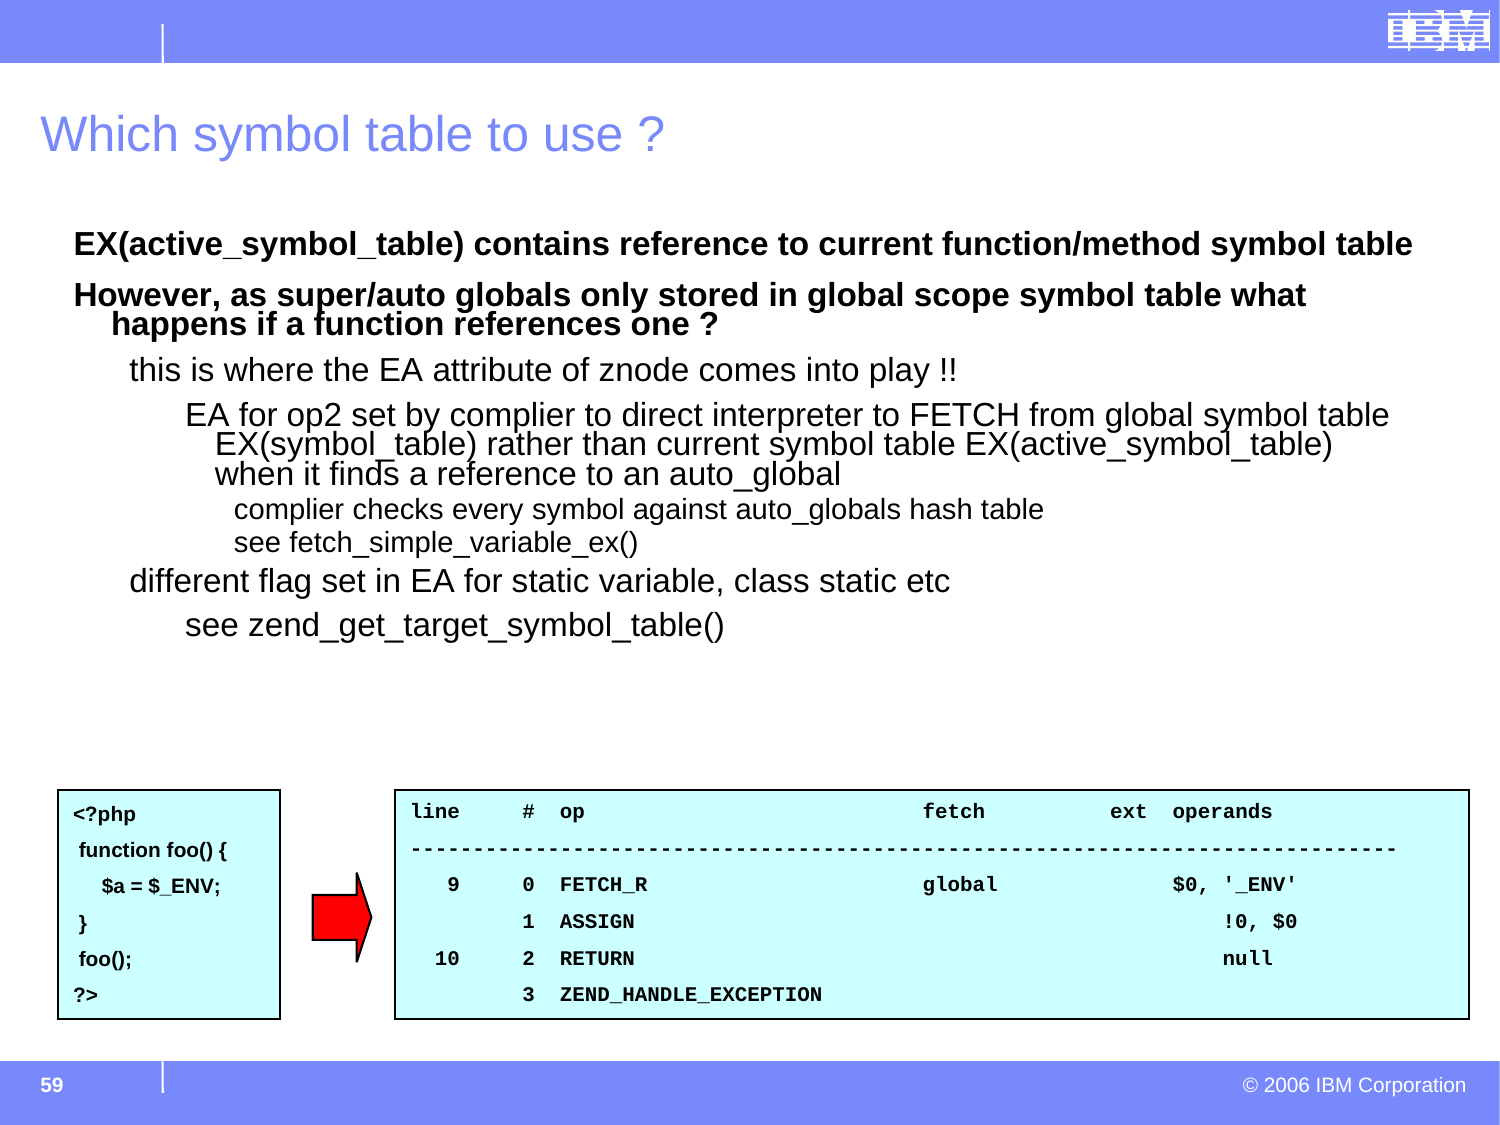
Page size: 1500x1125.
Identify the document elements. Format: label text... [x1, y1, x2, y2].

text_box <?php function foo() { $a = $_ENV; } foo(); ?> [58, 790, 280, 1019]
text_box line # op fetch ext operands ------------------------------------------------------------------------------- 9 0 FETCH_R global $0, '_ENV' 1 ASSIGN !0, $0 10 2 RETURN null 3 ZEND_HANDLE_EXCEPTION [395, 790, 1469, 1019]
title Which symbol table to use ? [25, 61, 1378, 225]
text_box [312, 872, 372, 963]
list EX(active_symbol_table) contains reference to current function/method symbol table However, as super/auto globals only stored in global scope symbol table what happens if a function references one ? this is where the EA attribute of znode comes into play !! EA for op2 set by complier to direct interpreter to FETCH from global symbol table EX(symbol_table) rather than current symbol table EX(active_symbol_table) when it finds a reference to an auto_global complier checks every symbol against auto_globals hash table see fetch_simple_variable_ex()‏ different flag set in EA for static variable, class static etc see zend_get_target_symbol_table() [58, 224, 1438, 809]
